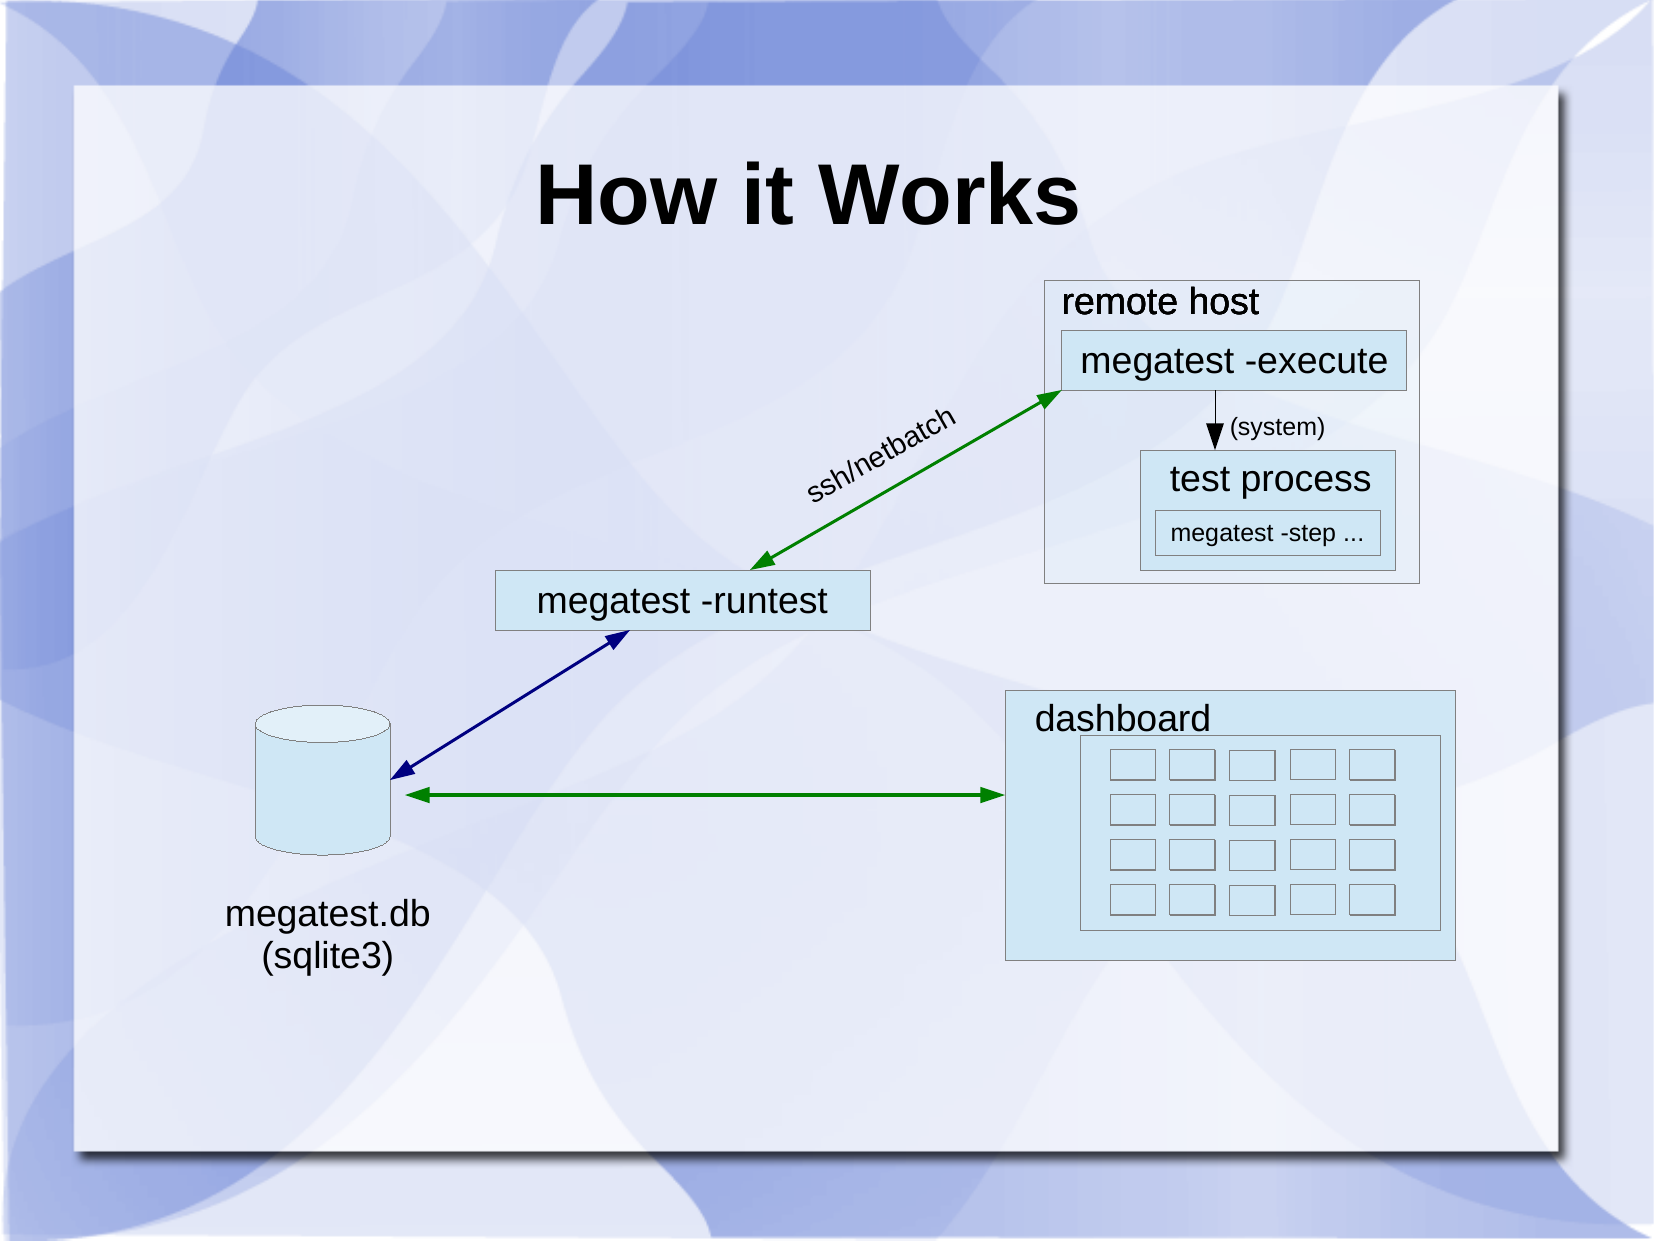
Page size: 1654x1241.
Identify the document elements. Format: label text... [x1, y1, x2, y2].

text_box dashboard [1020, 690, 1306, 1047]
text_box megatest.db (sqlite3) [210, 885, 446, 984]
text_box ssh/netbatch [783, 368, 1007, 524]
text_box [1332, 298, 1420, 405]
text_box [255, 724, 391, 856]
text_box [1306, 690, 1456, 961]
text_box [1005, 690, 1020, 961]
text_box remote host [1046, 273, 1332, 631]
text_box test process [1155, 450, 1441, 807]
text_box megatest -execute [1332, 330, 1407, 391]
picture [0, 0, 1654, 1241]
title How it Works [82, 90, 1536, 298]
text_box megatest -runtest [495, 570, 871, 631]
text_box (system) [1215, 405, 1441, 448]
text_box megatest -step ... [1332, 510, 1381, 556]
